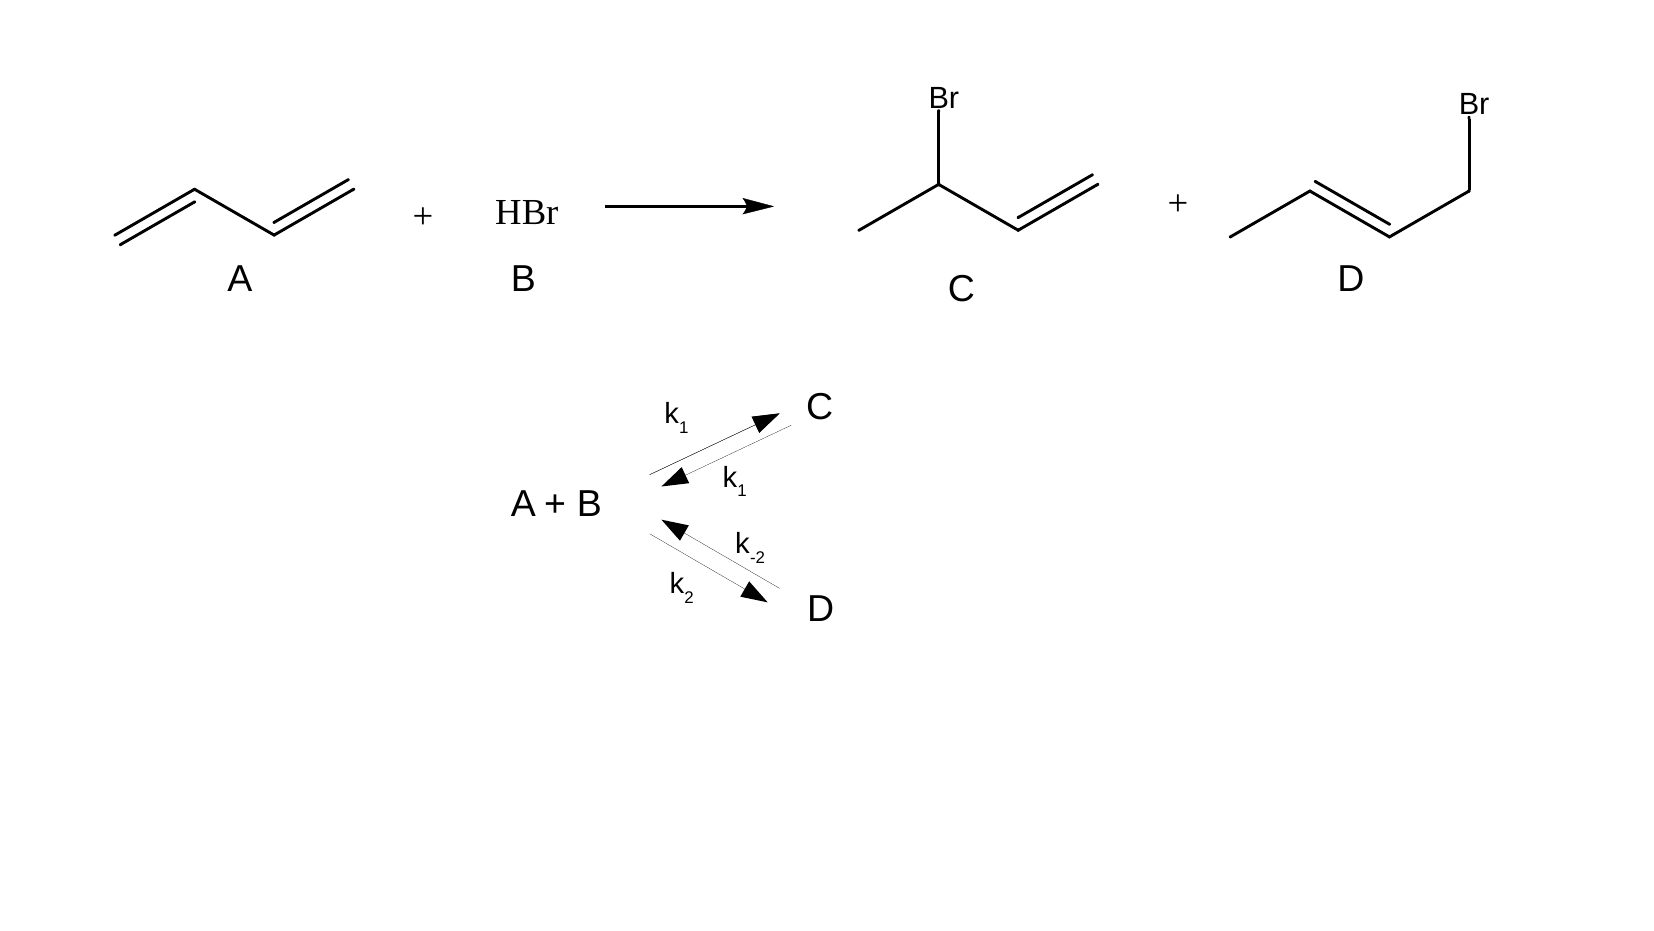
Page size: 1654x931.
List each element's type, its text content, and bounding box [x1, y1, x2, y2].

text_box k2 [654, 559, 709, 615]
text_box D [1322, 250, 1382, 308]
text_box C [933, 260, 993, 318]
text_box k-2 [720, 519, 815, 614]
text_box D [798, 579, 822, 637]
text_box A [212, 250, 343, 308]
text_box B [496, 250, 626, 308]
text_box C [791, 377, 886, 435]
picture [110, 82, 1512, 261]
text_box A + B [496, 474, 707, 532]
text_box k1 [707, 453, 804, 541]
text_box k1 [649, 389, 733, 445]
